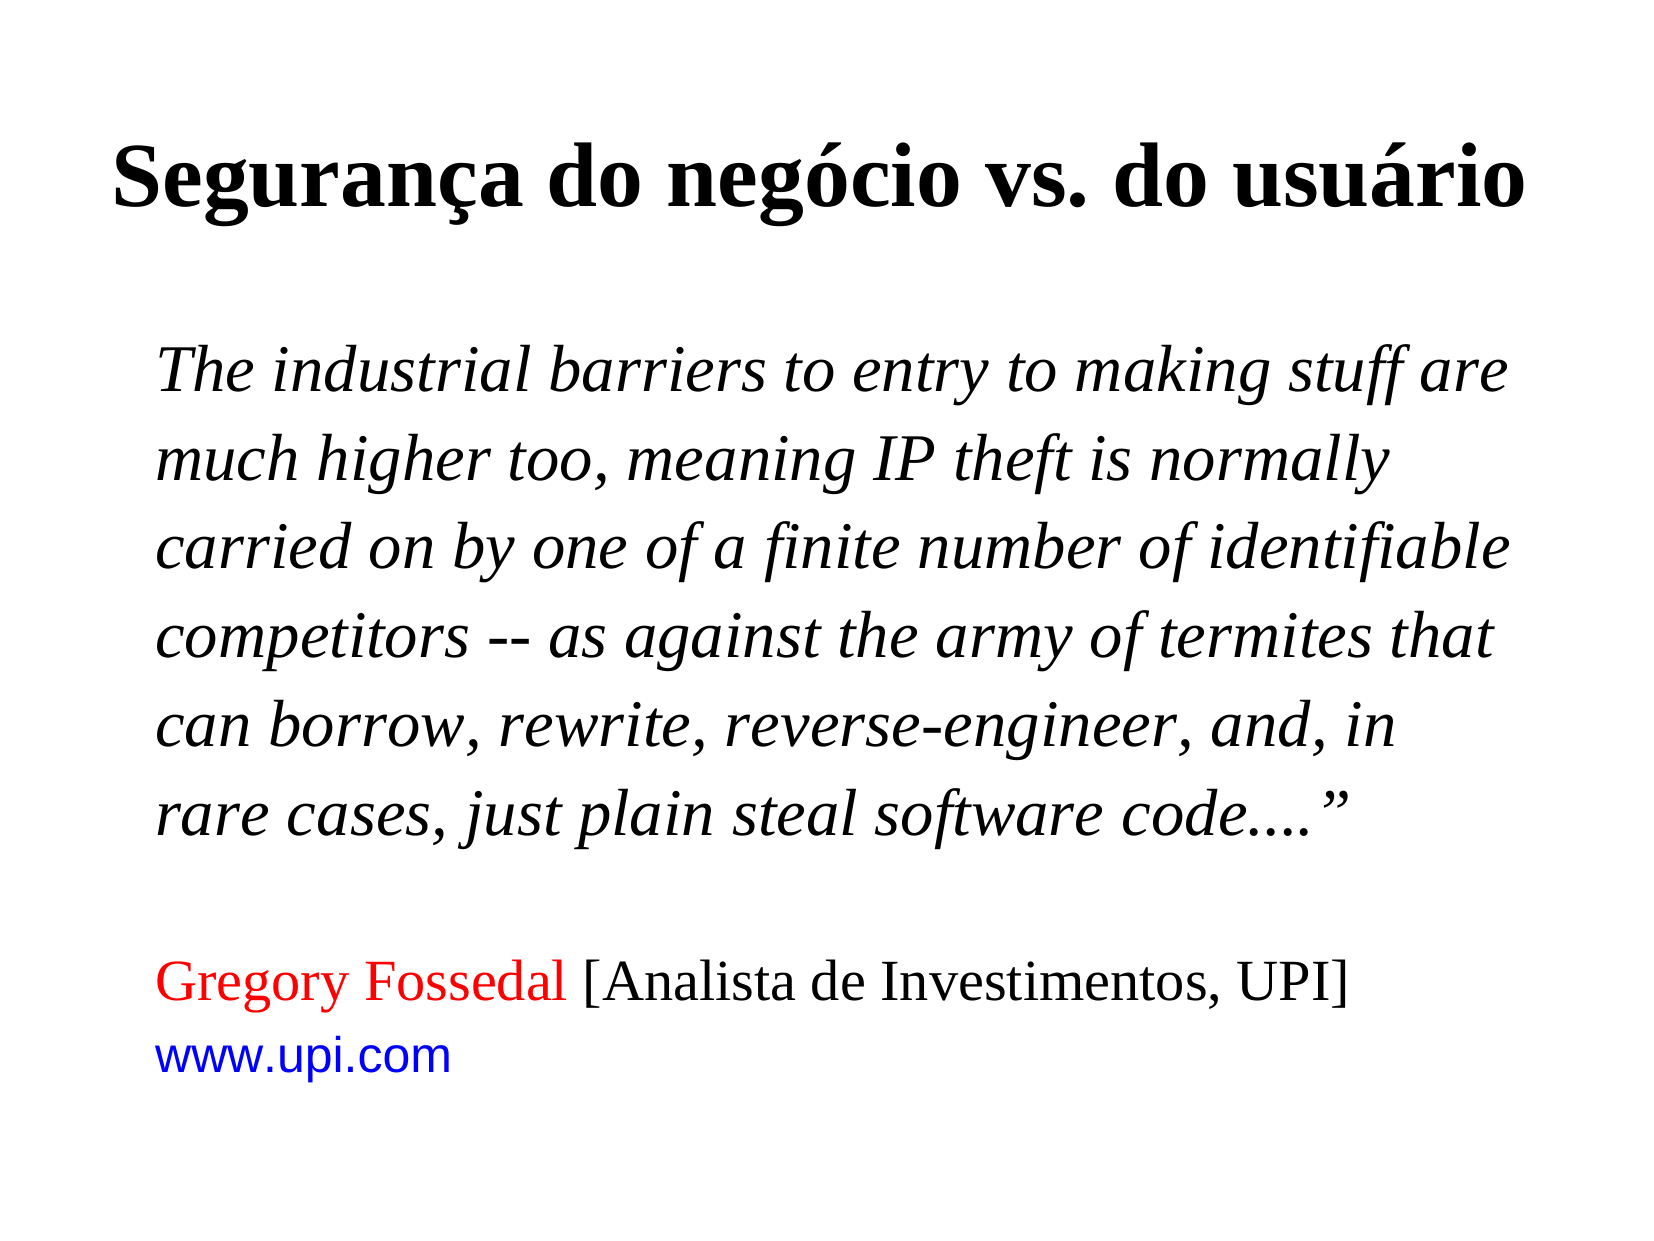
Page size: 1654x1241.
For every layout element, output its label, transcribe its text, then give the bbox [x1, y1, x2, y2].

title Segurança do negócio vs. do usuário [93, 81, 1549, 269]
text_box The industrial barriers to entry to making stuff are much higher too, meaning IP theft is normally carried on by one of a finite number of identifiable competitors -- as against the army of termites that can borrow, rewrite, reverse-engineer, and, in rare cases, just plain steal software code....” Gregory Fossedal [Analista de Investimentos, UPI] www.upi.com [155, 317, 1523, 1116]
